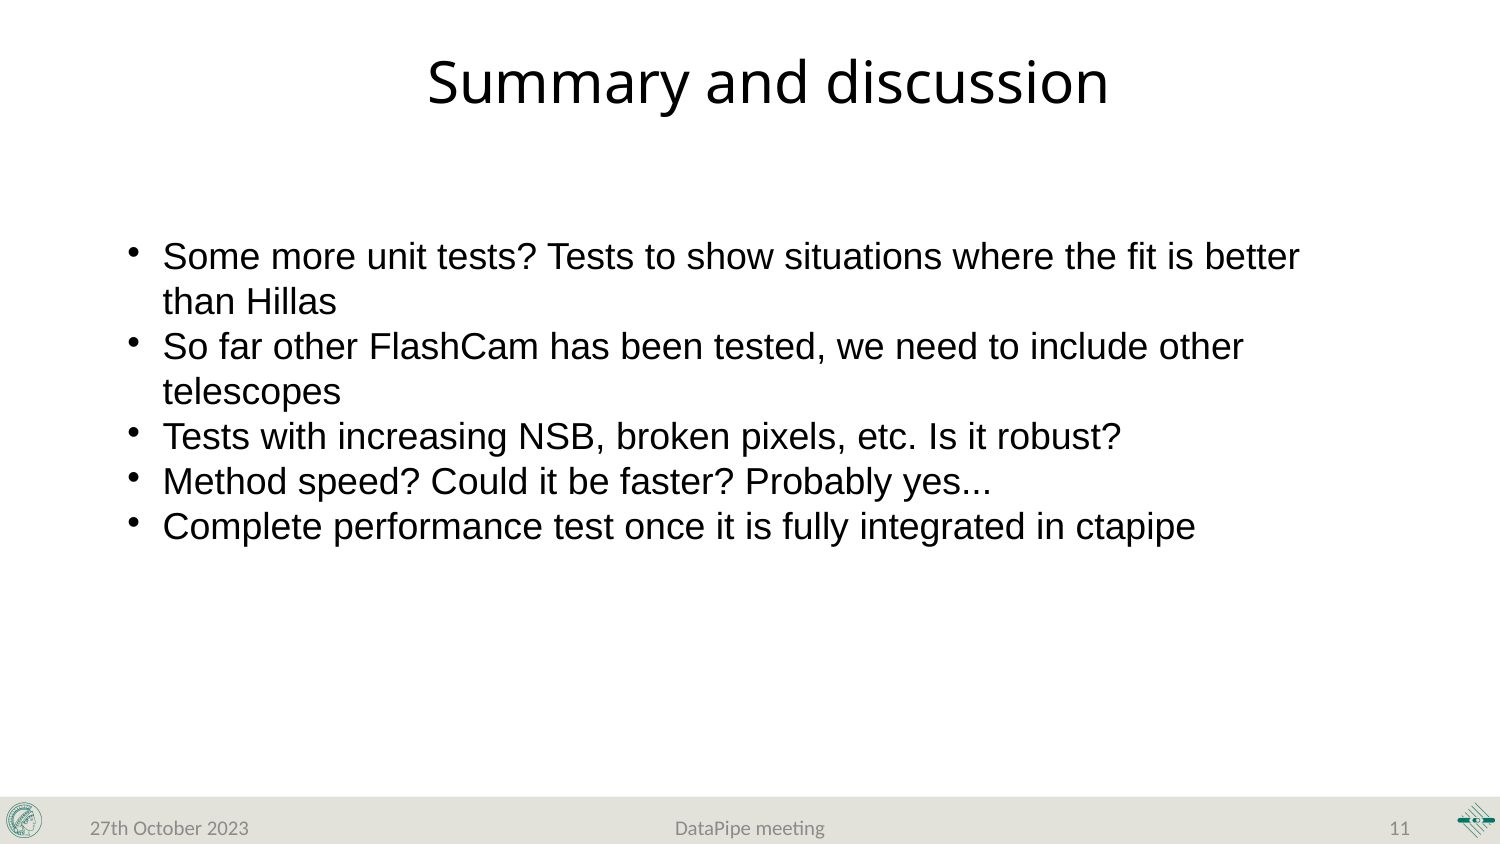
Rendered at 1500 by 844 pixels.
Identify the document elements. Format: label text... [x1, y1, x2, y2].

slide_number 27th October 2023 [75, 809, 425, 844]
text_box Some more unit tests? Tests to show situations where the fit is better than Hillas So far other FlashCam has been tested, we need to include other telescopes Tests with increasing NSB, broken pixels, etc. Is it robust? Method speed? Could it be faster? Probably yes... Complete performance test once it is fully integrated in ctapipe [112, 224, 1388, 638]
text_box Summary and discussion [337, 37, 1200, 123]
picture [0, 0, 1500, 844]
